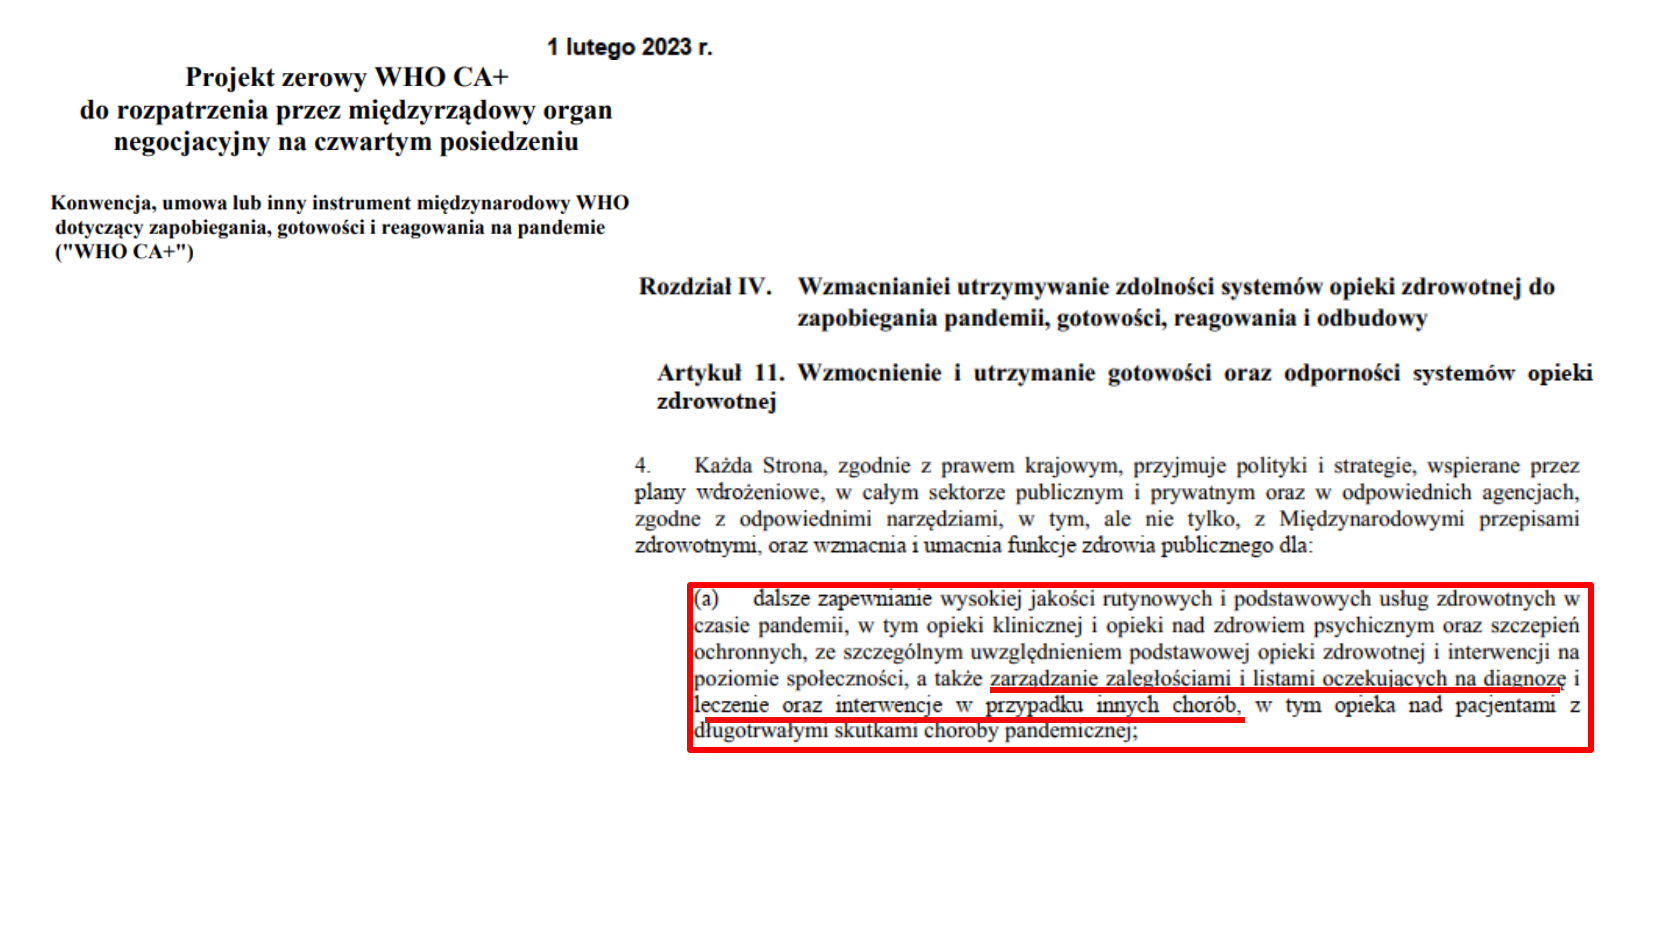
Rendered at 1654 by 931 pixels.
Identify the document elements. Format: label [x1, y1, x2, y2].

picture [693, 588, 1588, 747]
picture [630, 451, 1591, 751]
picture [30, 29, 1606, 421]
